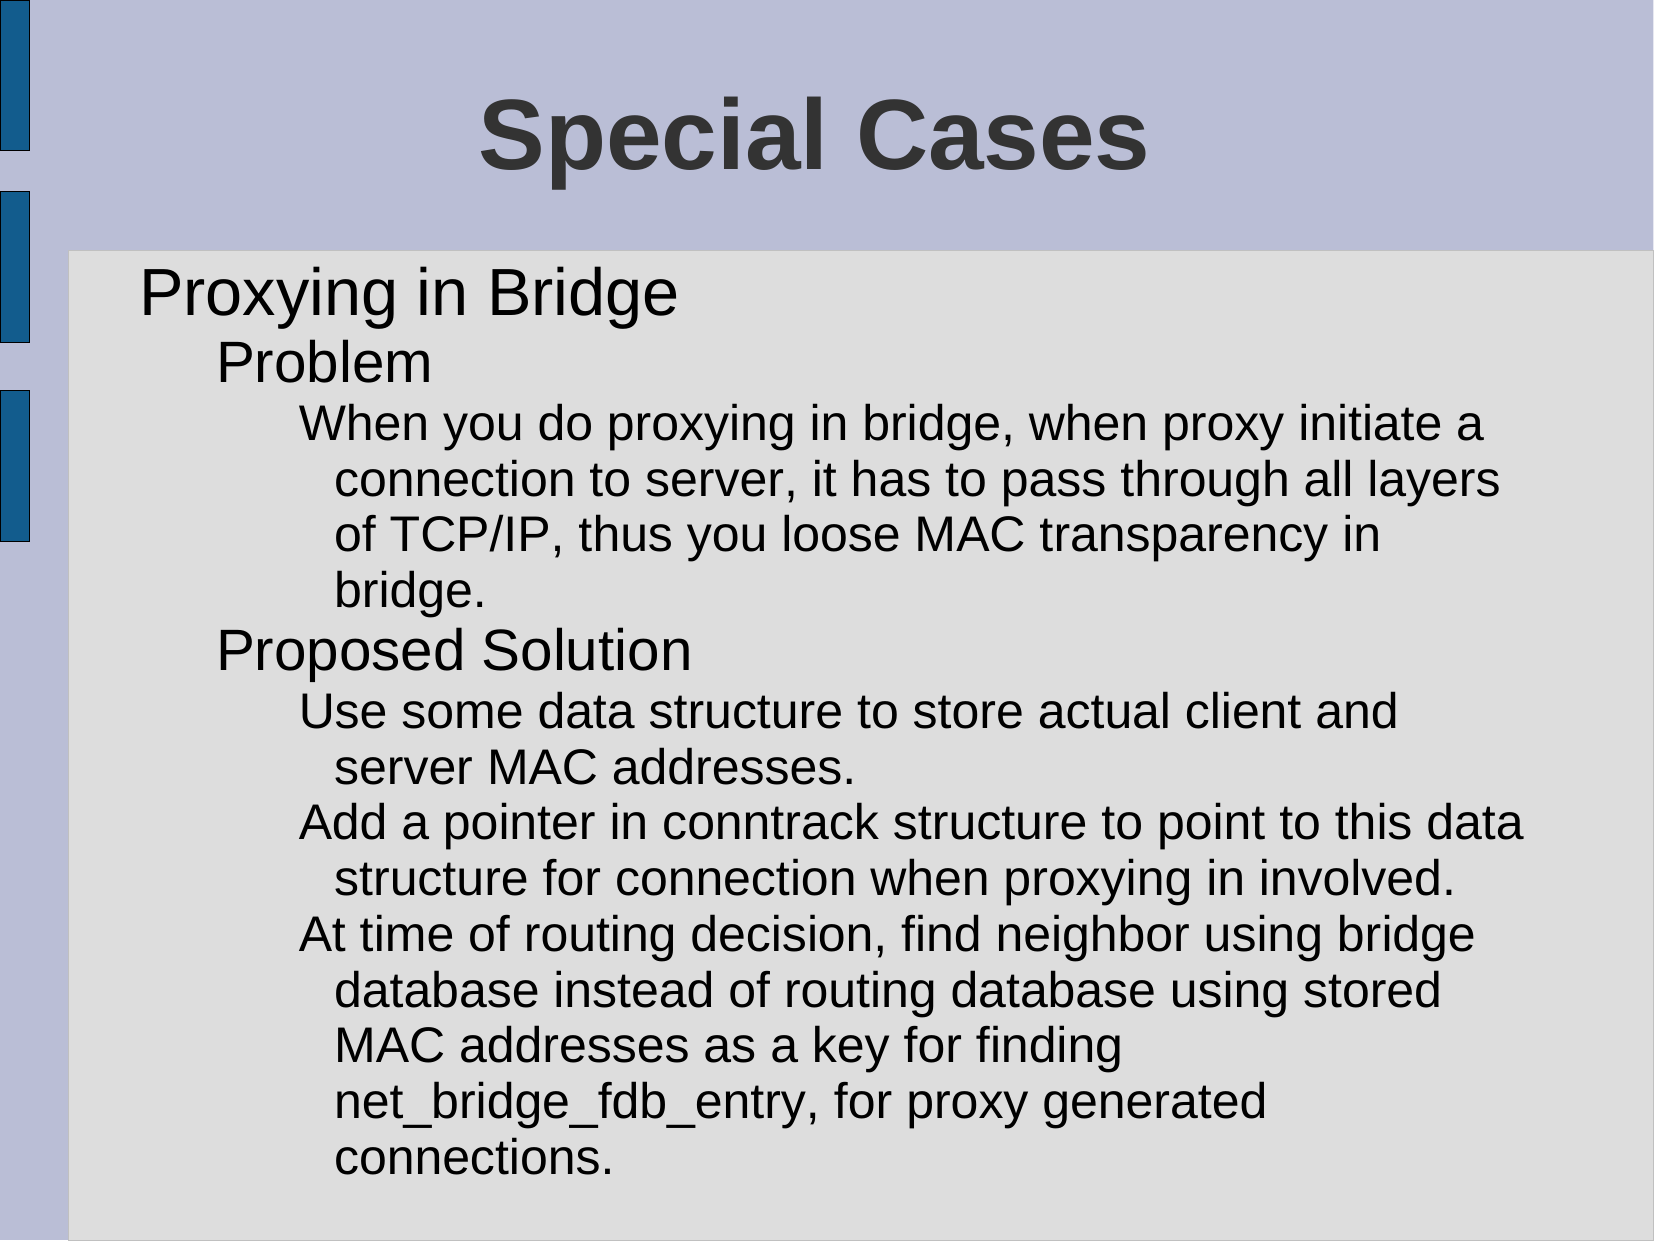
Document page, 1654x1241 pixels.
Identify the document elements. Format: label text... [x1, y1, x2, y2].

list Proxying in Bridge Problem When you do proxying in bridge, when proxy initiate a connection to server, it has to pass through all layers of TCP/IP, thus you loose MAC transparency in bridge. Proposed Solution Use some data structure to store actual client and server MAC addresses. Add a pointer in conntrack structure to point to this data structure for connection when proxying in involved. At time of routing decision, find neighbor using bridge database instead of routing database using stored MAC addresses as a key for finding net_bridge_fdb_entry, for proxy generated connections. [121, 255, 1534, 1241]
title Special Cases [121, 31, 1534, 239]
